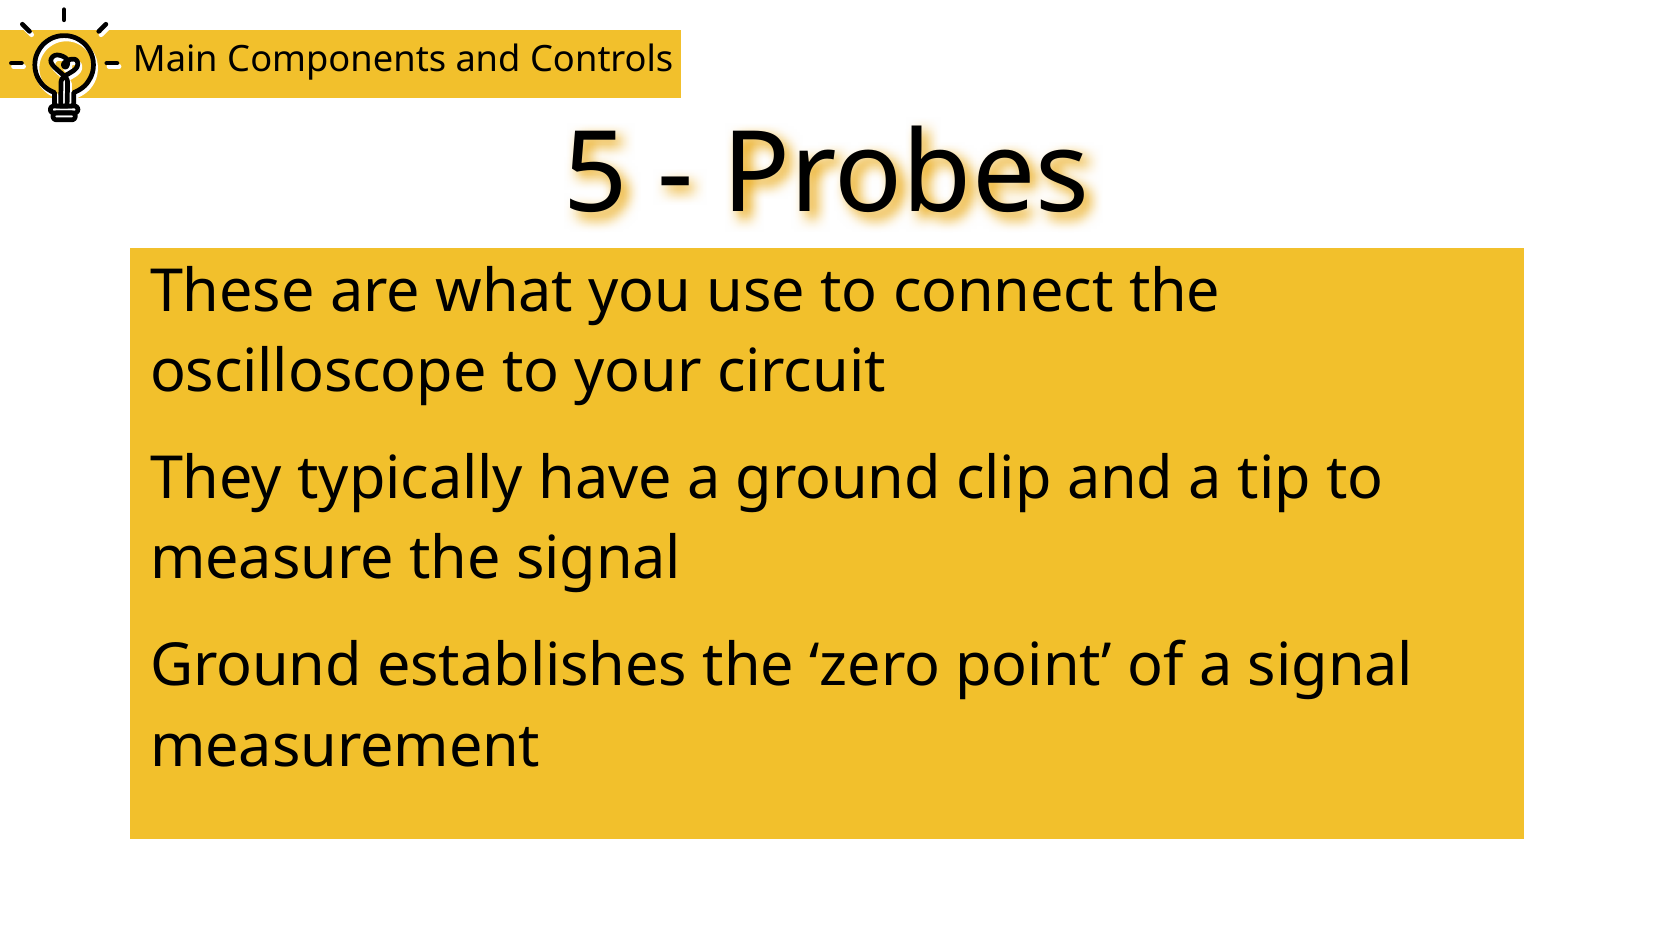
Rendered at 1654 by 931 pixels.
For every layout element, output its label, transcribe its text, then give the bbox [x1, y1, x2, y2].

subtitle Main Components and Controls [132, 17, 677, 97]
title 5 - Probes [82, 88, 1571, 249]
list These are what you use to connect the oscilloscope to your circuit They typically have a ground clip and a tip to measure the signal Ground establishes the ‘zero point’ of a signal measurement [150, 248, 1544, 788]
